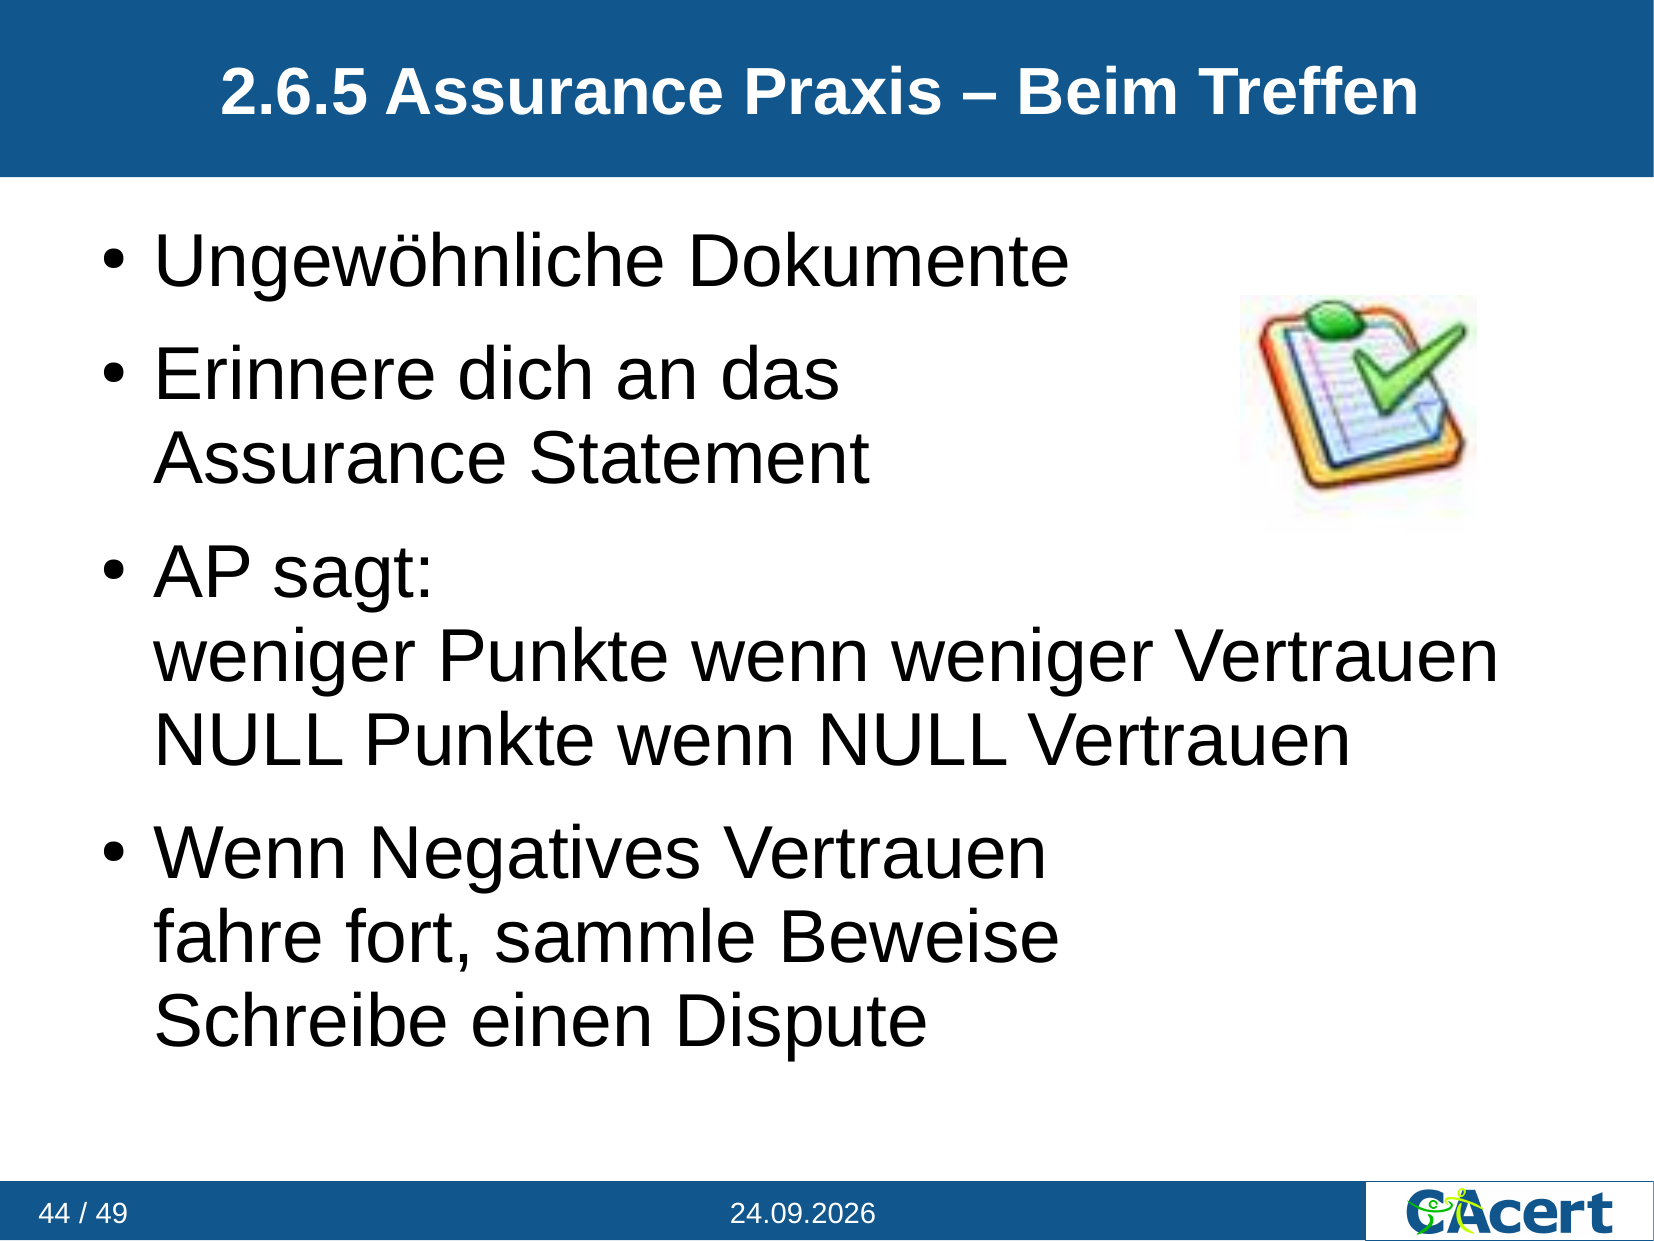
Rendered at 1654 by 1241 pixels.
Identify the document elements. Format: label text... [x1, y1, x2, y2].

title 2.6.5 Assurance Praxis – Beim Treffen [76, 17, 1565, 166]
picture [1240, 295, 1477, 532]
list Ungewöhnliche Dokumente Erinnere dich an das Assurance Statement AP sagt: weniger Punkte wenn weniger Vertrauen NULL Punkte wenn NULL Vertrauen Wenn Negatives Vertrauen fahre fort, sammle Beweise Schreibe einen Dispute [82, 218, 1571, 1091]
picture [1406, 1187, 1613, 1235]
